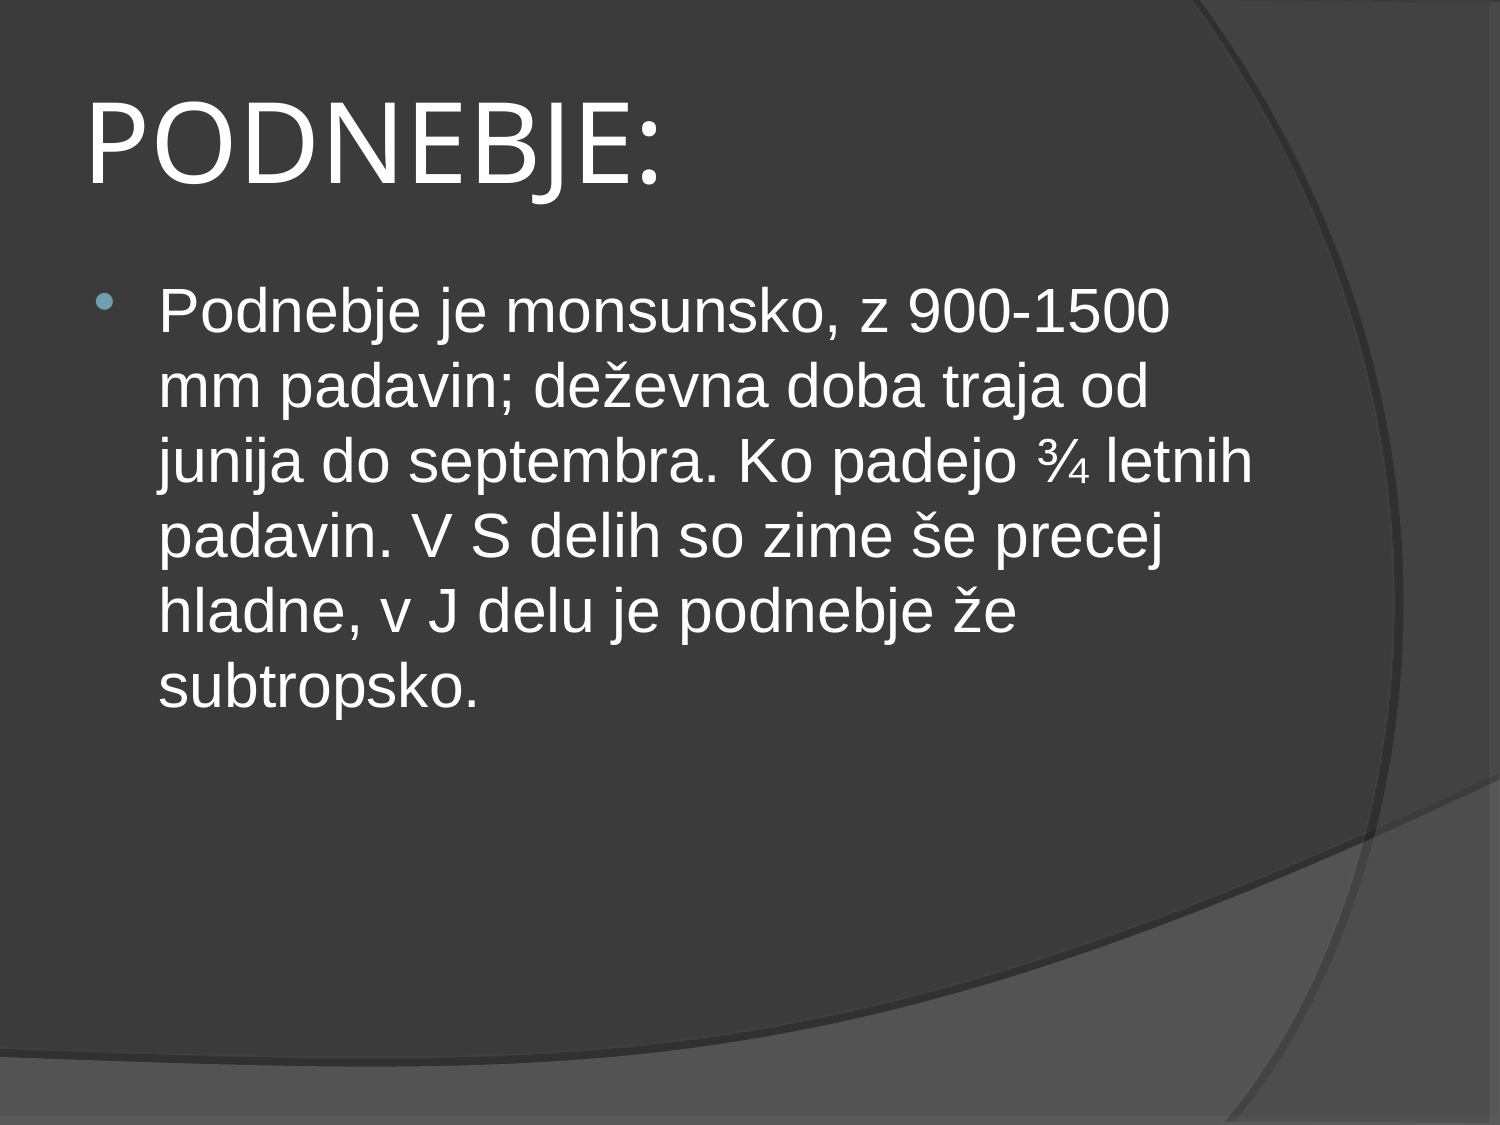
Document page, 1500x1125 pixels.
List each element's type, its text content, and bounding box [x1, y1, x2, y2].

list Podnebje je monsunsko, z 900-1500 mm padavin; deževna doba traja od junija do septembra. Ko padejo ¾ letnih padavin. V S delih so zime še precej hladne, v J delu je podnebje že subtropsko. [75, 262, 1300, 1005]
title PODNEBJE: [75, 45, 1300, 233]
